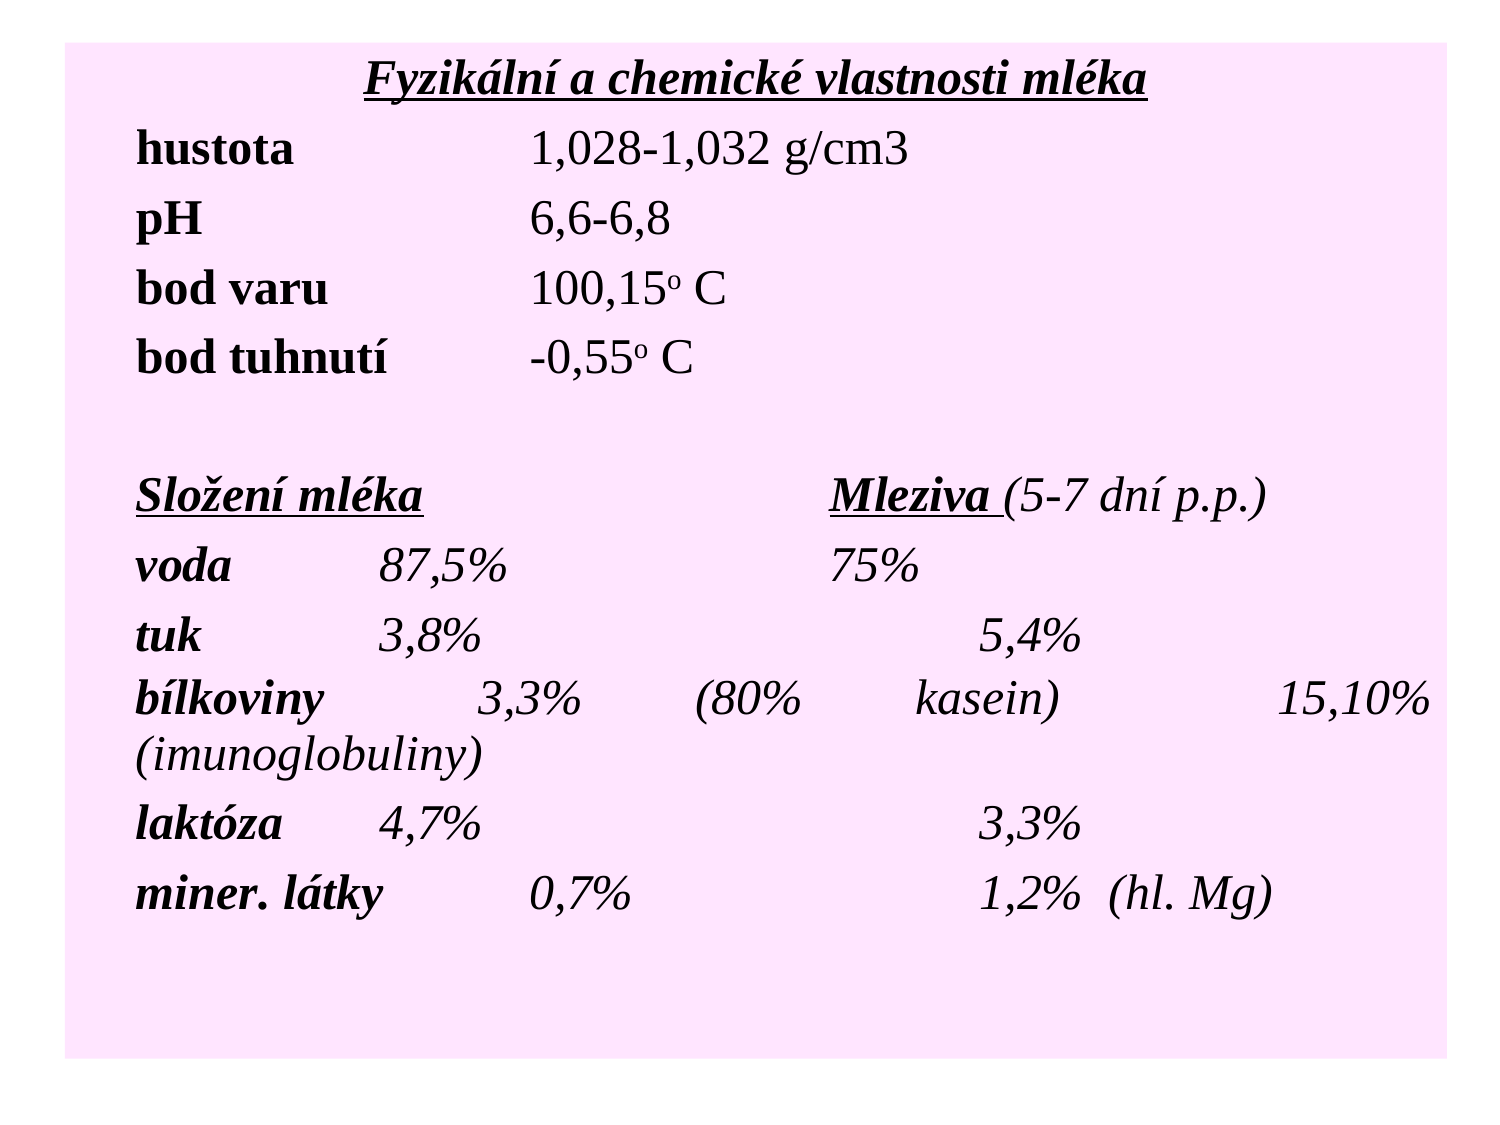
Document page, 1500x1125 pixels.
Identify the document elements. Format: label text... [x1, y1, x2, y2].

list Fyzikální a chemické vlastnosti mléka hustota 1,028-1,032 g/cm3 pH 6,6-6,8 bod varu 100,15o C bod tuhnutí -0,55o C Složení mléka Mleziva (5-7 dní p.p.) voda 87,5% 75% tuk 3,8% 5,4% bílkoviny 3,3% (80% kasein) 15,10% (imunoglobuliny) laktóza 4,7% 3,3% miner. látky 0,7% 1,2% (hl. Mg) [64, 42, 1447, 1059]
